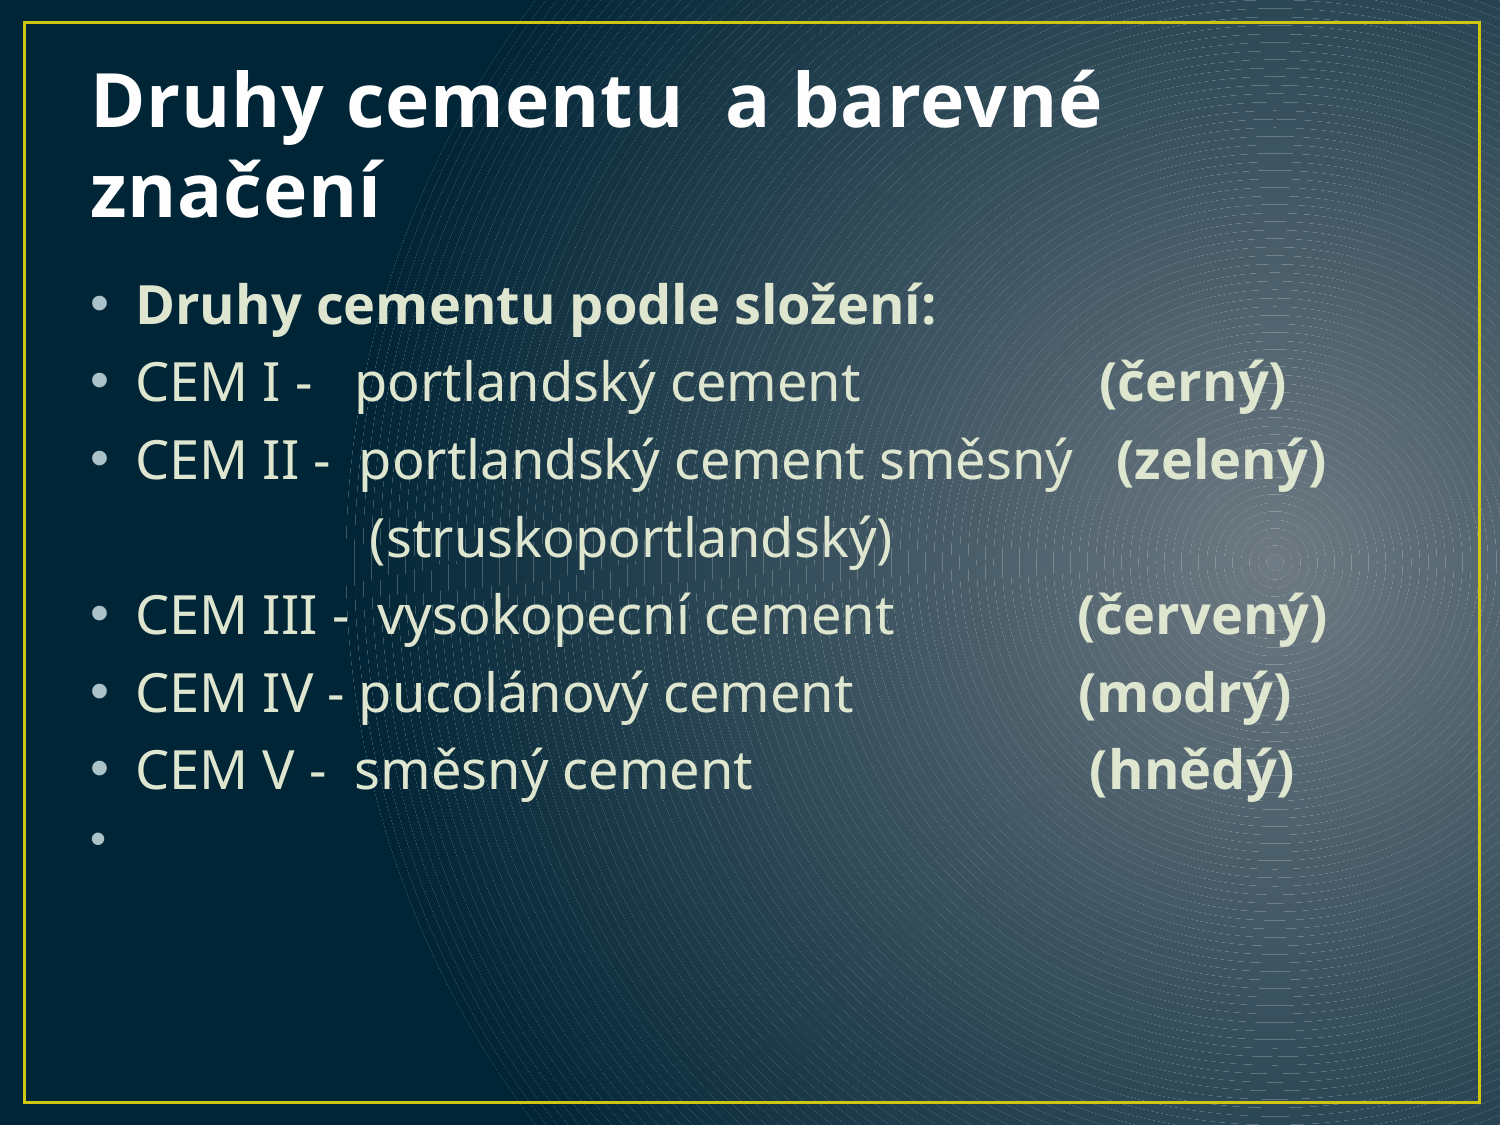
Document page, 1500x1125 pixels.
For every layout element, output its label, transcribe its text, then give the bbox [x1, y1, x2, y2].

title Druhy cementu a barevné značení [75, 45, 1426, 233]
list Druhy cementu podle složení: CEM I - portlandský cement (černý) CEM II - portlandský cement směsný (zelený) (struskoportlandský) CEM III - vysokopecní cement (červený) CEM IV - pucolánový cement (modrý) CEM V - směsný cement (hnědý) [75, 262, 1426, 1005]
